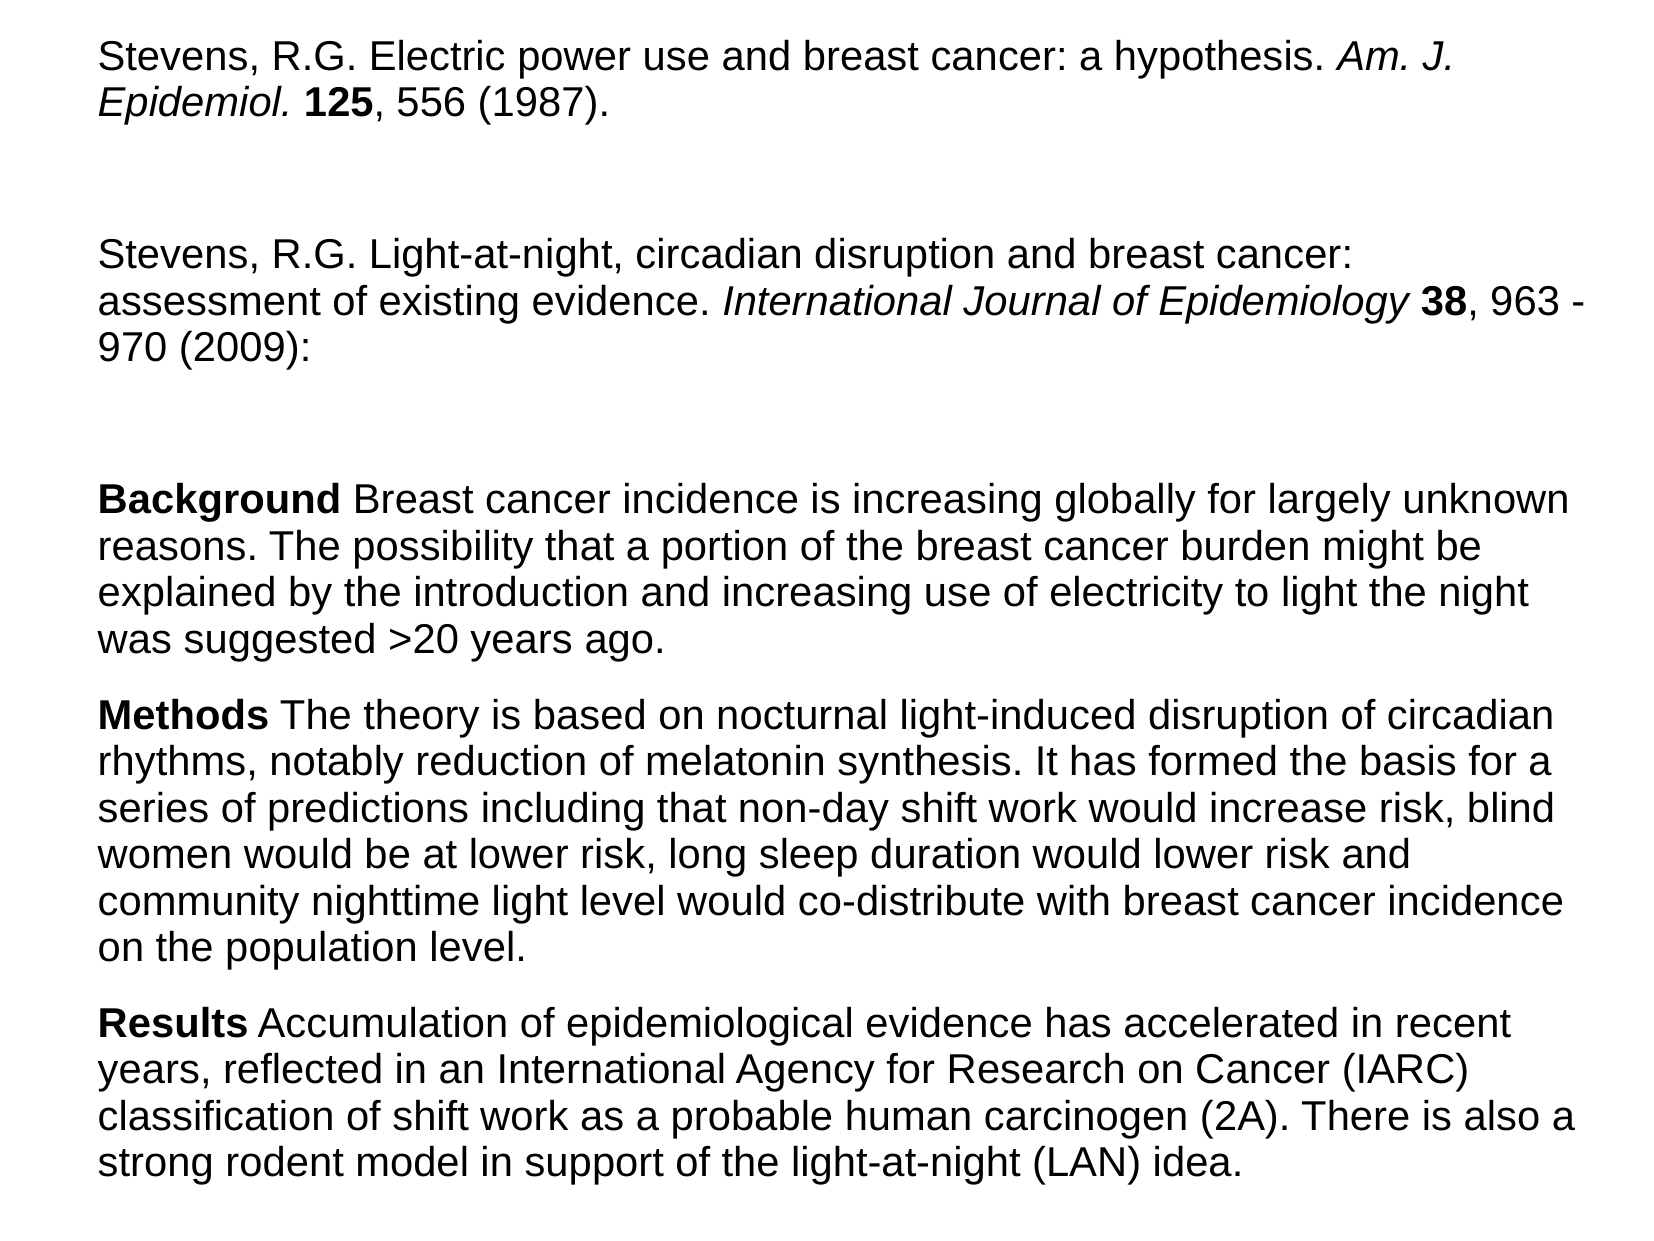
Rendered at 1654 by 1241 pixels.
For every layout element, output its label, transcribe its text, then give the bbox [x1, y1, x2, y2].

list Stevens, R.G. Electric power use and breast cancer: a hypothesis. Am. J. Epidemiol. 125, 556 (1987). Stevens, R.G. Light-at-night, circadian disruption and breast cancer: assessment of existing evidence. International Journal of Epidemiology 38, 963 -970 (2009): Background Breast cancer incidence is increasing globally for largely unknown reasons. The possibility that a portion of the breast cancer burden might be explained by the introduction and increasing use of electricity to light the night was suggested >20 years ago. Methods The theory is based on nocturnal light-induced disruption of circadian rhythms, notably reduction of melatonin synthesis. It has formed the basis for a series of predictions including that non-day shift work would increase risk, blind women would be at lower risk, long sleep duration would lower risk and community nighttime light level would co-distribute with breast cancer incidence on the population level. Results Accumulation of epidemiological evidence has accelerated in recent years, reflected in an International Agency for Research on Cancer (IARC) classification of shift work as a probable human carcinogen (2A). There is also a strong rodent model in support of the light-at-night (LAN) idea. [97, 32, 1586, 1206]
